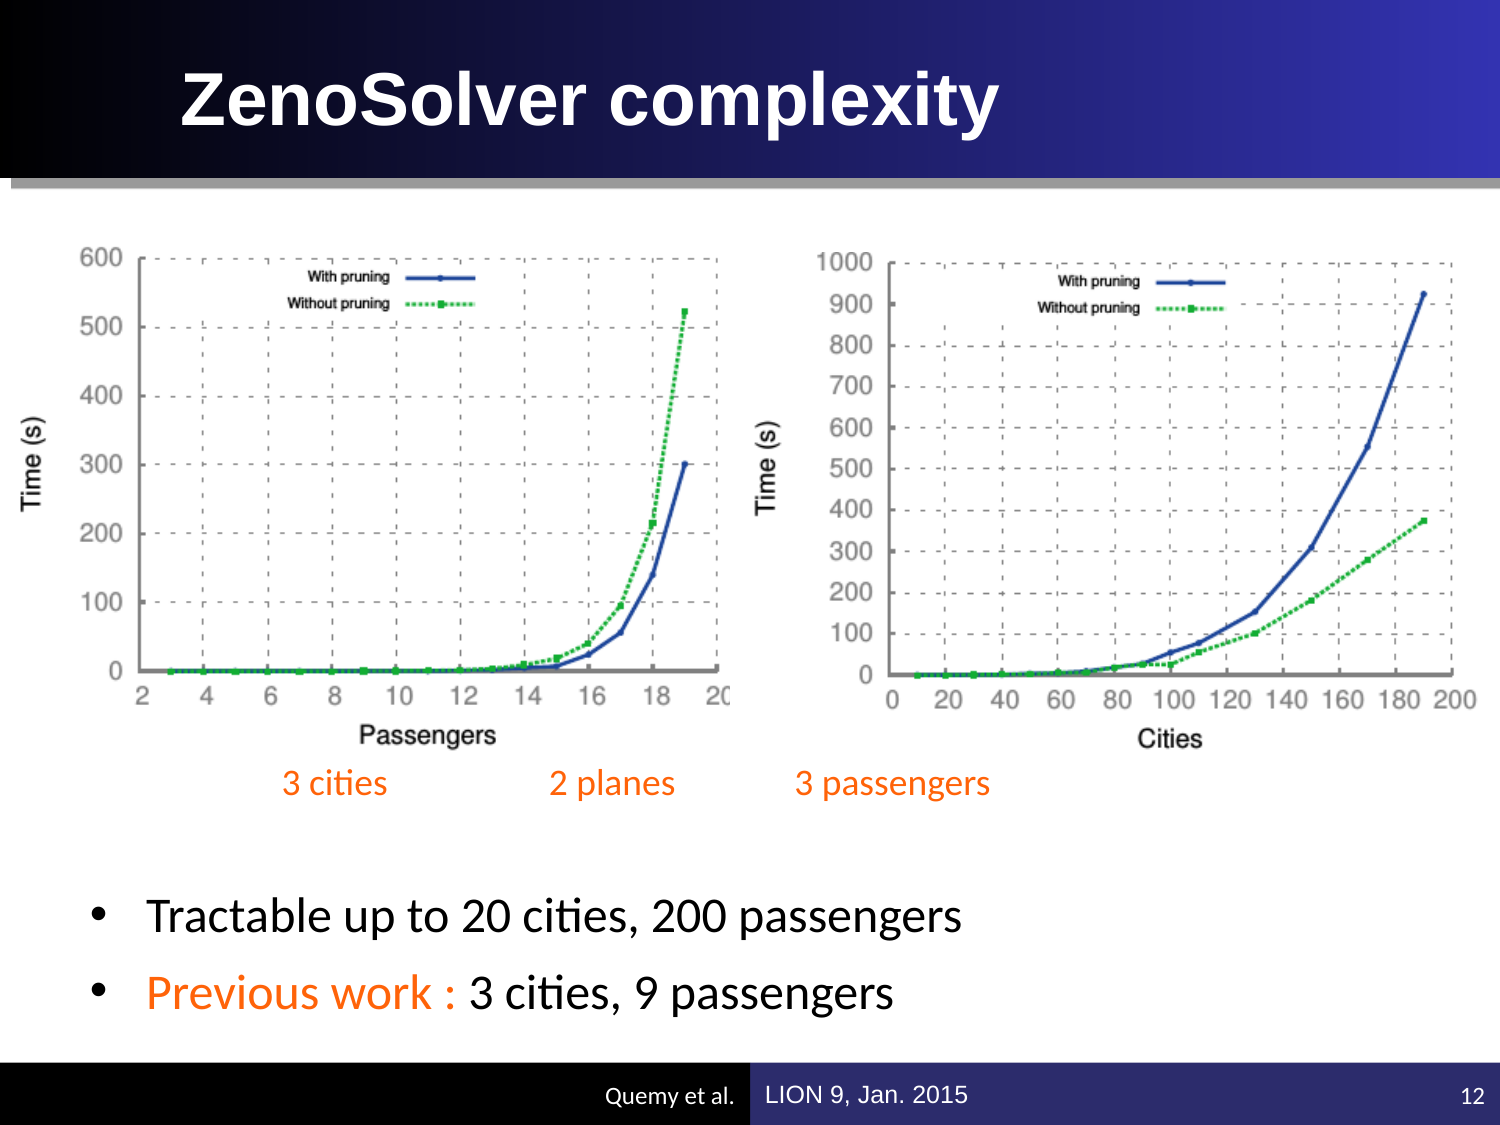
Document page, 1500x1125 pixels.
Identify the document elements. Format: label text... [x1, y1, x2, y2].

list 3 cities 2 planes 3 passengers [23, 750, 1406, 881]
list Tractable up to 20 cities, 200 passengers Previous work : 3 cities, 9 passengers [75, 875, 1426, 1069]
picture [10, 238, 1490, 762]
text_box ZenoSolver complexity [165, 43, 1404, 148]
